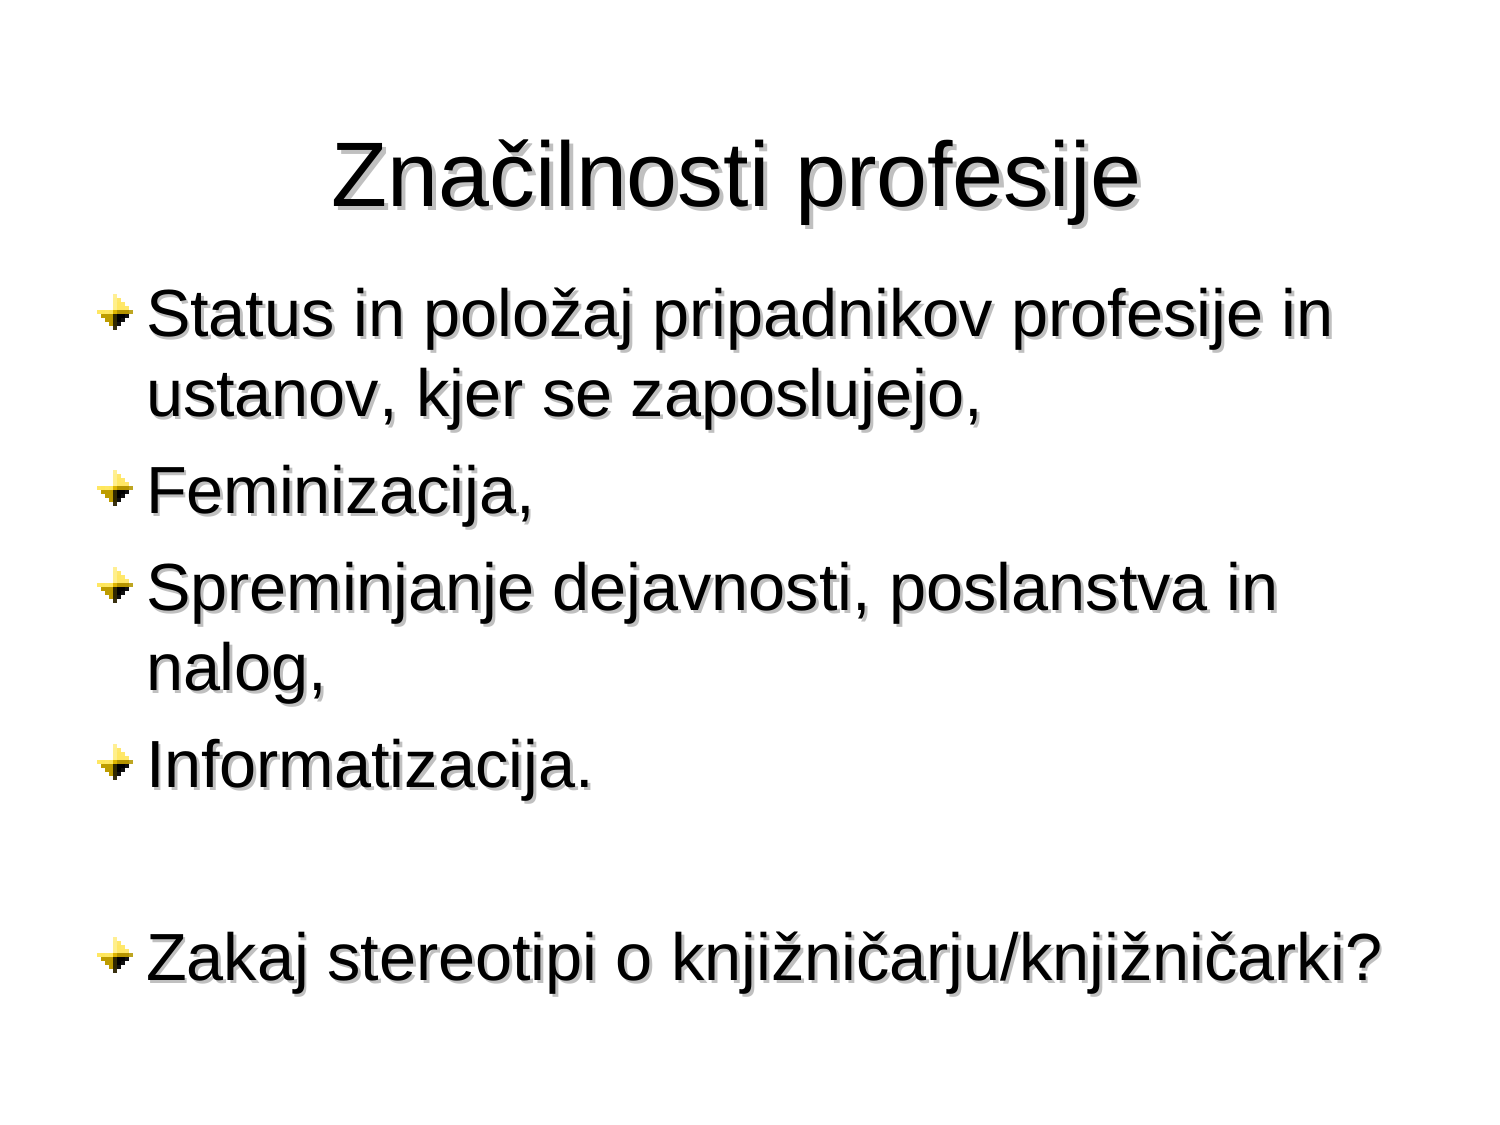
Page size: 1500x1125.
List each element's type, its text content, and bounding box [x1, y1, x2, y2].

list Status in položaj pripadnikov profesije in ustanov, kjer se zaposlujejo, Feminizacija, Spreminjanje dejavnosti, poslanstva in nalog, Informatizacija. Zakaj stereotipi o knjižničarju/knjižničarki? [75, 262, 1426, 1006]
title Značilnosti profesije [75, 25, 1426, 233]
